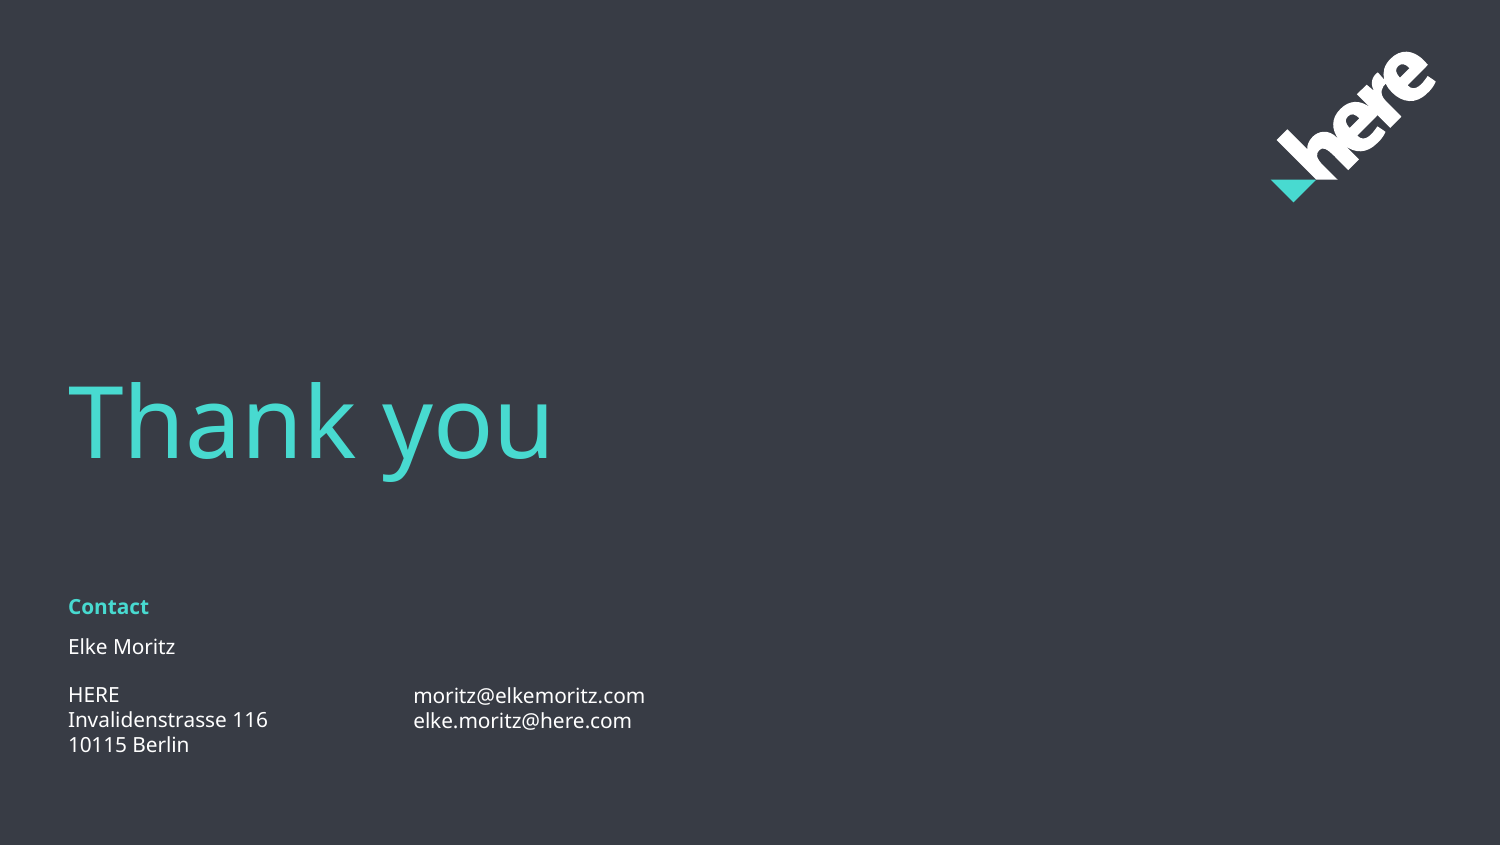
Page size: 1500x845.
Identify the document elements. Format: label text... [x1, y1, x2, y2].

list HERE Invalidenstrasse 116 10115 Berlin [68, 704, 346, 760]
list Elke Moritz [68, 626, 1332, 662]
list moritz@elkemoritz.com elke.moritz@here.com [413, 650, 886, 736]
